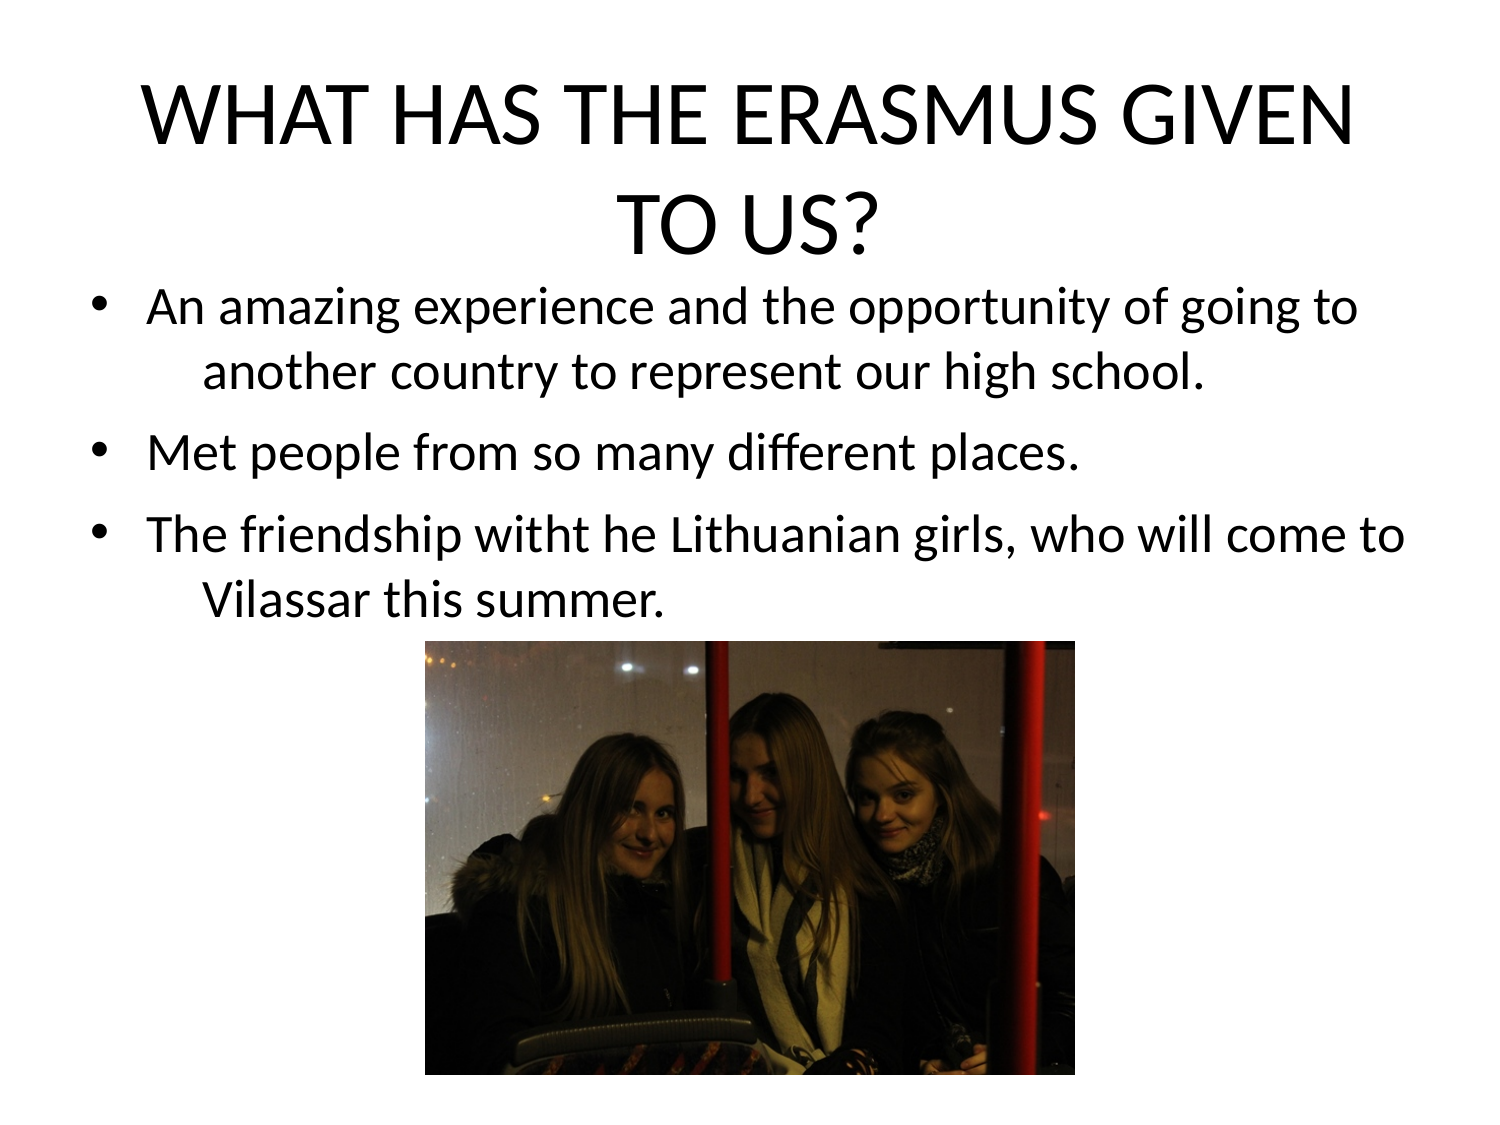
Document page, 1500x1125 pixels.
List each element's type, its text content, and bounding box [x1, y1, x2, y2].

list An amazing experience and the opportunity of going to another country to represent our high school. Met people from so many different places. The friendship witht he Lithuanian girls, who will come to Vilassar this summer. [75, 262, 1426, 1005]
picture [425, 641, 1075, 1075]
title WHAT HAS THE ERASMUS GIVEN TO US? [75, 45, 1426, 233]
